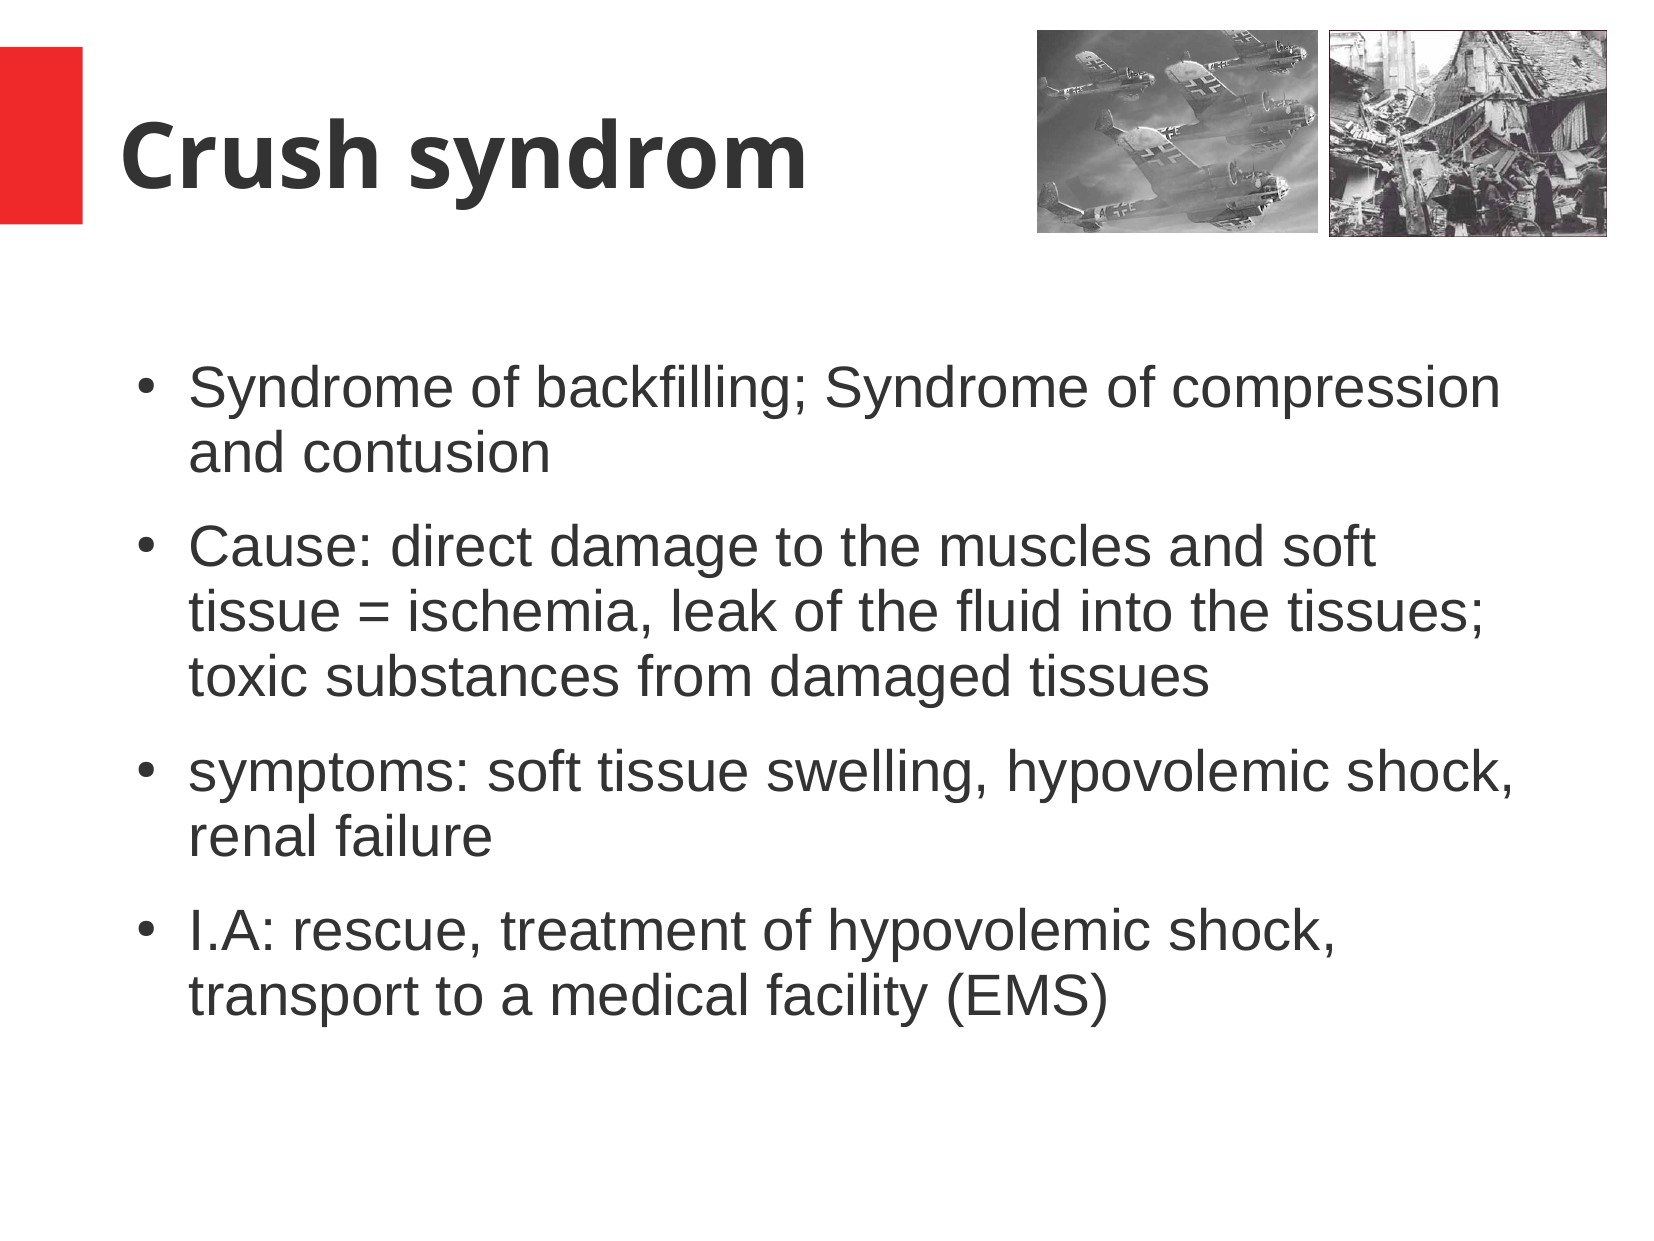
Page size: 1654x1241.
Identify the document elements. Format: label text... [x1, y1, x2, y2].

list Syndrome of backfilling; Syndrome of compression and contusion Cause: direct damage to the muscles and soft tissue = ischemia, leak of the fluid into the tissues; toxic substances from damaged tissues symptoms: soft tissue swelling, hypovolemic shock, renal failure I.A: rescue, treatment of hypovolemic shock, transport to a medical facility (EMS) [118, 354, 1536, 1074]
picture [1037, 30, 1318, 233]
title Crush syndrom [118, 49, 1571, 257]
picture [1329, 30, 1607, 237]
